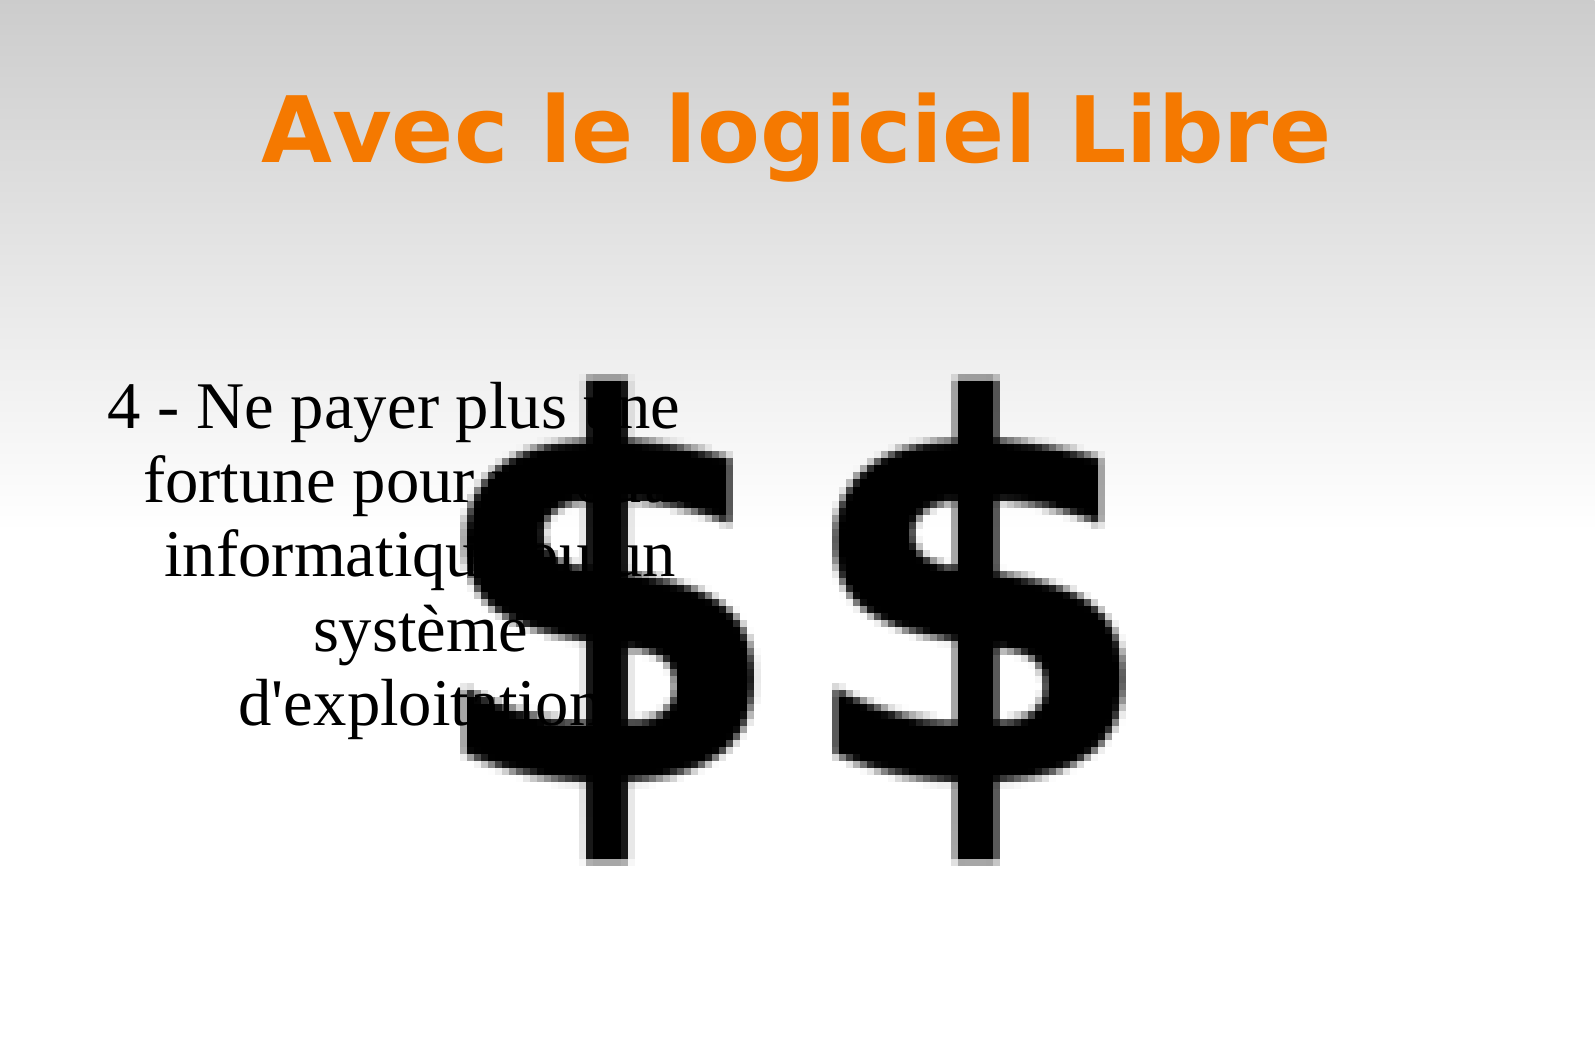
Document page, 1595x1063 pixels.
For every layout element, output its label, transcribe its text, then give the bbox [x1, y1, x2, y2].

title Avec le logiciel Libre [79, 42, 1515, 220]
list 4 - Ne payer plus une fortune pour un outil informatique ou un système d'exploitation [0, 265, 701, 968]
picture [446, 248, 1516, 951]
